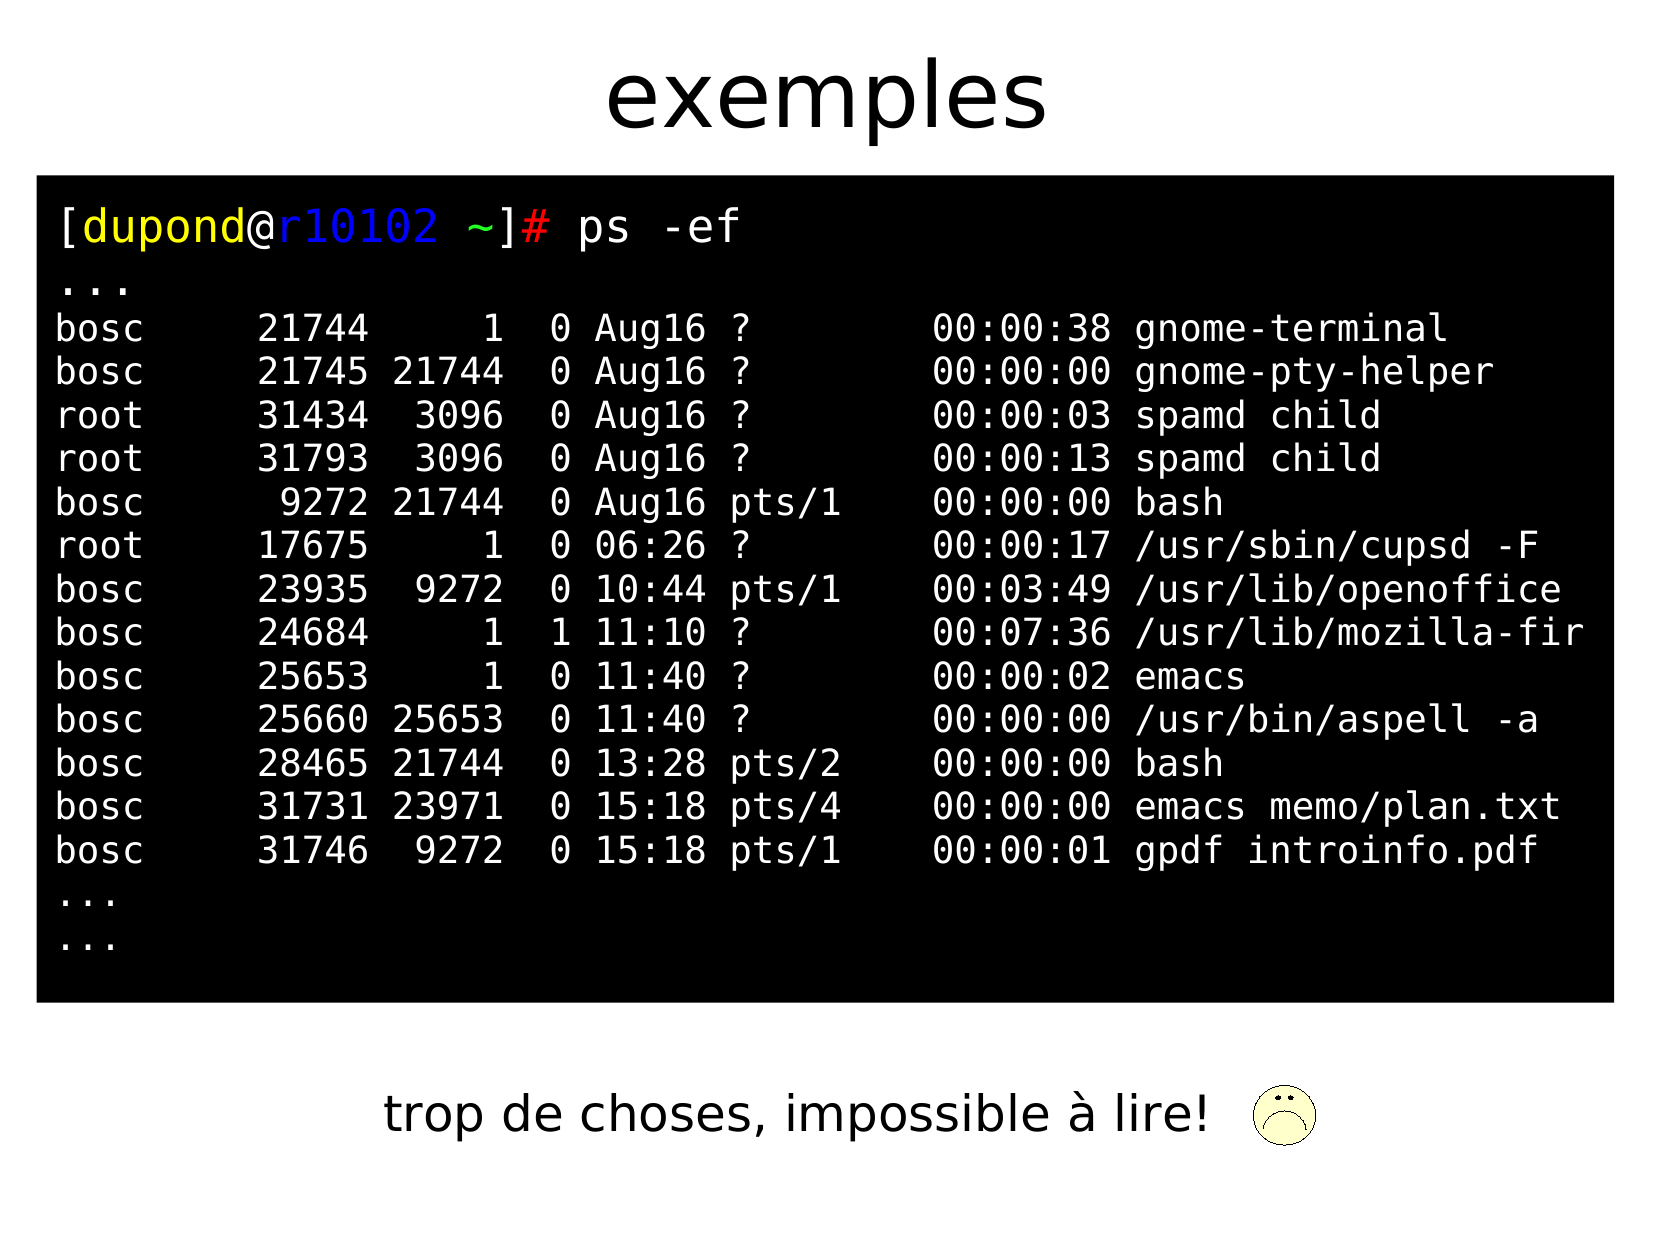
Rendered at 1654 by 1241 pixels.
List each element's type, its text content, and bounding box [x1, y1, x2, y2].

text_box [dupond@r10102 ~]# ps -ef ... bosc 21744 1 0 Aug16 ? 00:00:38 gnome-terminal bosc 21745 21744 0 Aug16 ? 00:00:00 gnome-pty-helper root 31434 3096 0 Aug16 ? 00:00:03 spamd child root 31793 3096 0 Aug16 ? 00:00:13 spamd child bosc 9272 21744 0 Aug16 pts/1 00:00:00 bash root 17675 1 0 06:26 ? 00:00:17 /usr/sbin/cupsd -F bosc 23935 9272 0 10:44 pts/1 00:03:49 /usr/lib/openoffice bosc 24684 1 1 11:10 ? 00:07:36 /usr/lib/mozilla-fir bosc 25653 1 0 11:40 ? 00:00:02 emacs bosc 25660 25653 0 11:40 ? 00:00:00 /usr/bin/aspell -a bosc 28465 21744 0 13:28 pts/2 00:00:00 bash bosc 31731 23971 0 15:18 pts/4 00:00:00 emacs memo/plan.txt bosc 31746 9272 0 15:18 pts/1 00:00:01 gpdf introinfo.pdf ... ... [36, 175, 1615, 1003]
title exemples [136, 34, 1518, 158]
text_box [1253, 1085, 1316, 1146]
text_box trop de choses, impossible à lire! [383, 1085, 1214, 1144]
